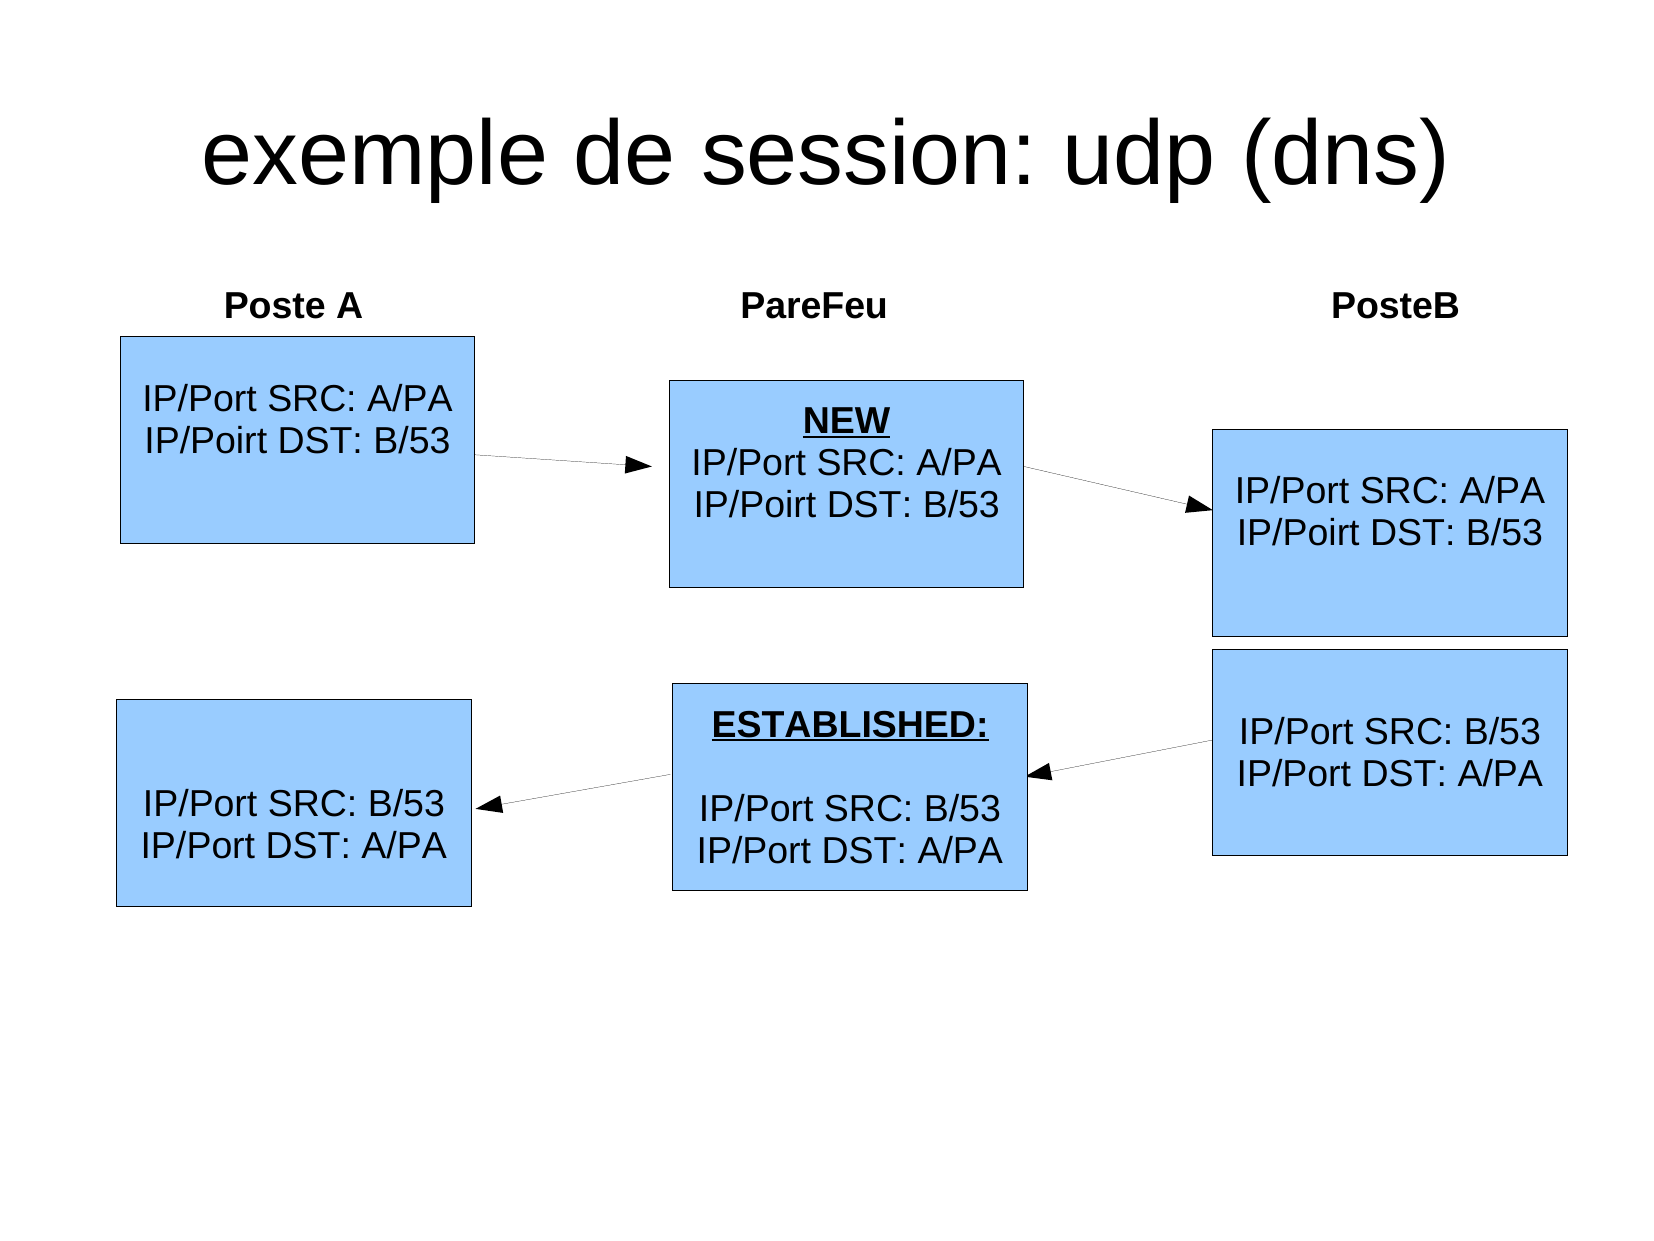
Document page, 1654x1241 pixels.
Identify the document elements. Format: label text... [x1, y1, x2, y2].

text_box ESTABLISHED: IP/Port SRC: B/53 IP/Port DST: A/PA [672, 683, 1028, 891]
text_box NEW IP/Port SRC: A/PA IP/Poirt DST: B/53 [669, 380, 1024, 588]
text_box IP/Port SRC: A/PA IP/Poirt DST: B/53 [1212, 429, 1568, 637]
text_box IP/Port SRC: A/PA IP/Poirt DST: B/53 [120, 336, 475, 544]
text_box IP/Port SRC: B/53 IP/Port DST: A/PA [1212, 649, 1568, 856]
title exemple de session: udp (dns) [82, 49, 1571, 257]
text_box Poste A PareFeu PosteB [208, 277, 1479, 341]
text_box IP/Port SRC: B/53 IP/Port DST: A/PA [116, 699, 472, 907]
